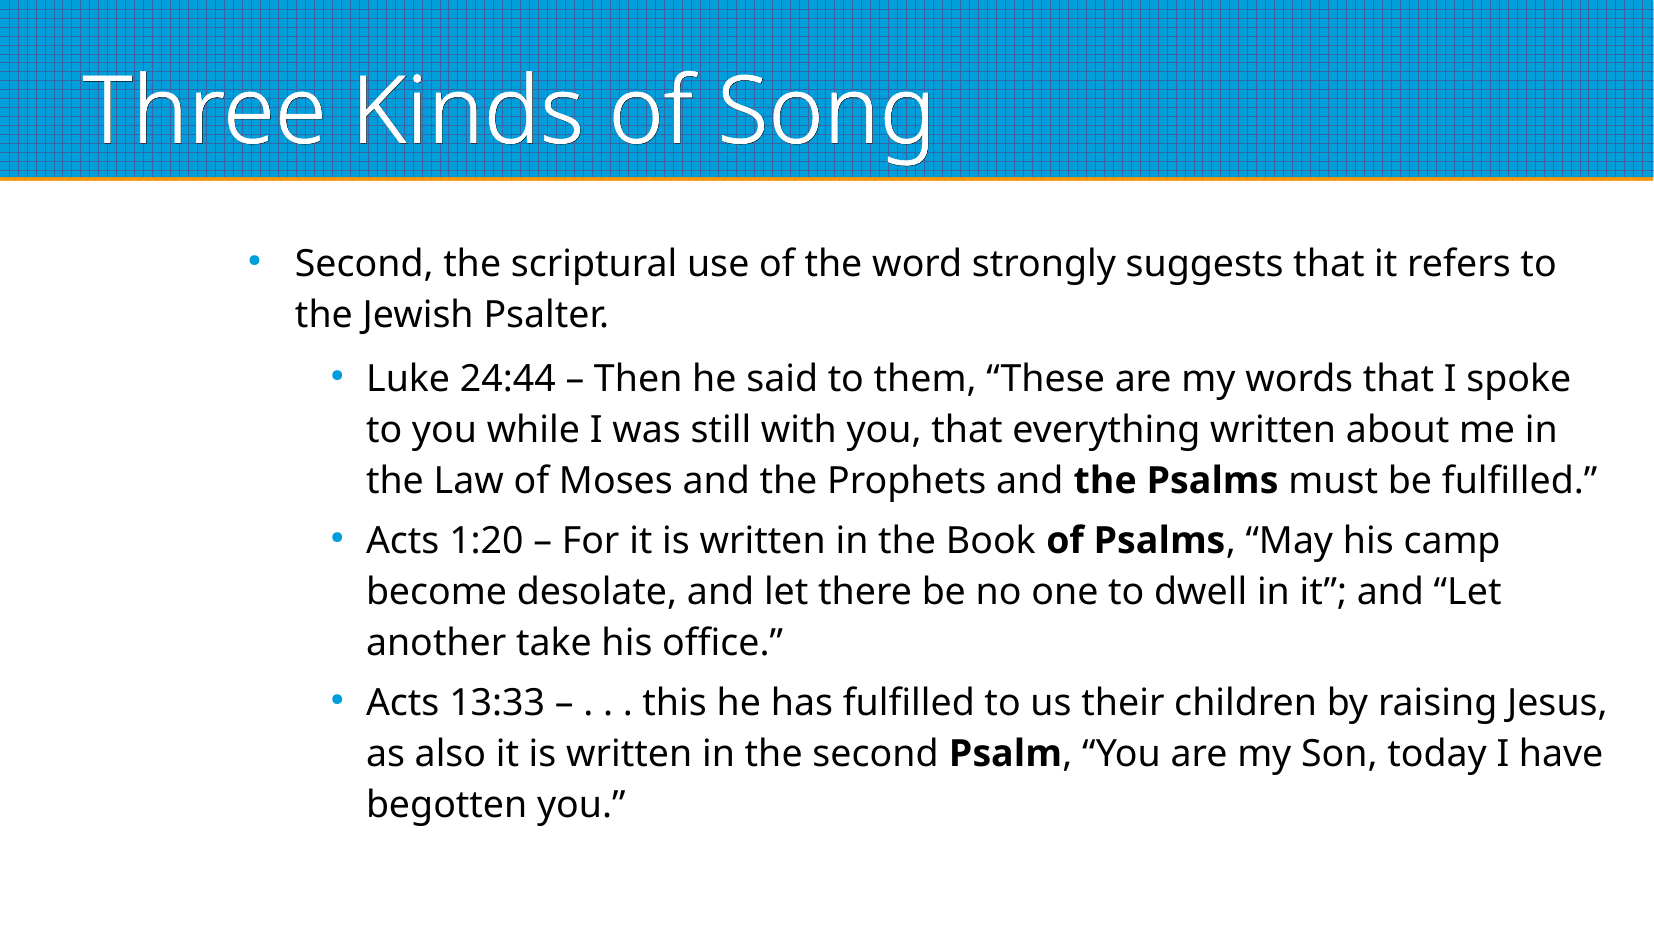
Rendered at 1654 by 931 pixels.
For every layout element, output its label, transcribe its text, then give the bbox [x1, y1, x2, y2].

title Three Kinds of Song [82, 14, 1571, 171]
list Second, the scriptural use of the word strongly suggests that it refers to the Jewish Psalter. Luke 24:44 – Then he said to them, “These are my words that I spoke to you while I was still with you, that everything written about me in the Law of Moses and the Prophets and the Psalms must be fulfilled.” Acts 1:20 – For it is written in the Book of Psalms, “May his camp become desolate, and let there be no one to dwell in it”; and “Let another take his office.” Acts 13:33 – . . . this he has fulfilled to us their children by raising Jesus, as also it is written in the second Psalm, “You are my Son, today I have begotten you.” [82, 236, 1613, 863]
